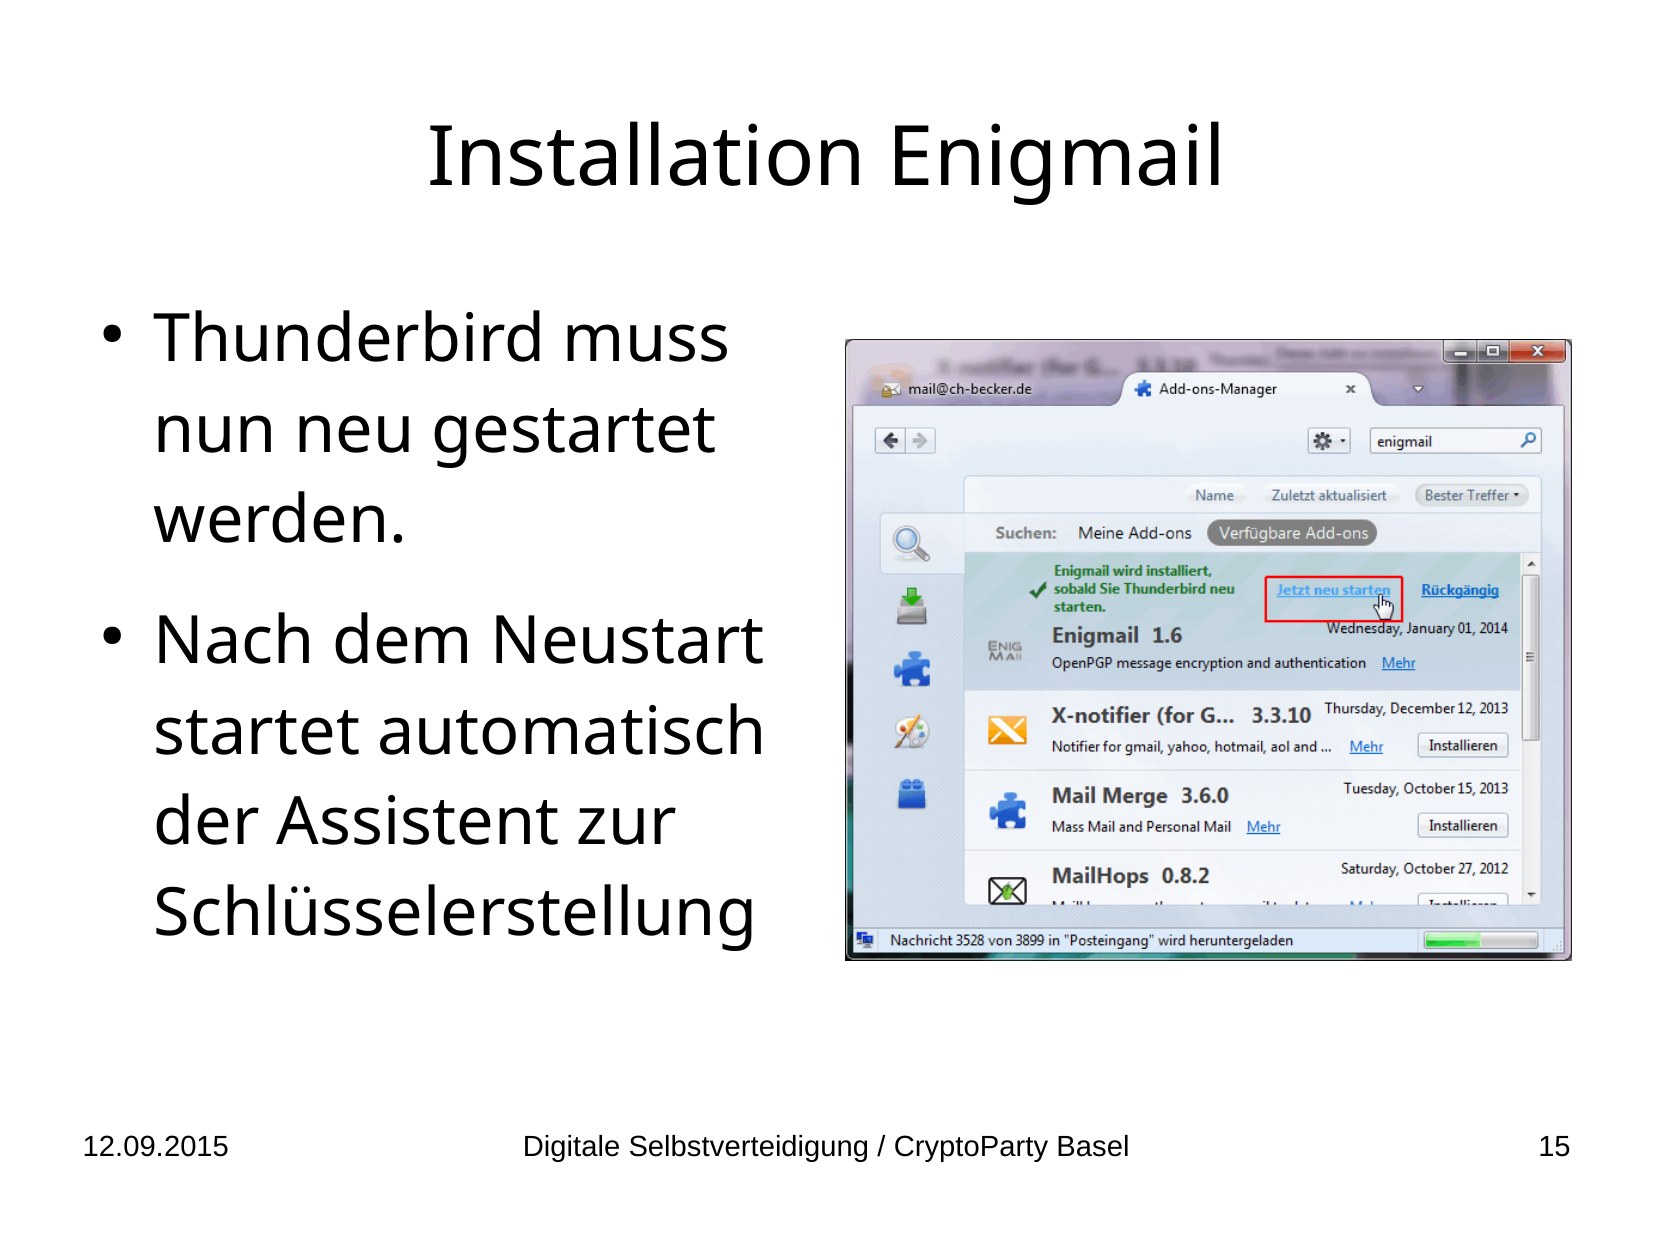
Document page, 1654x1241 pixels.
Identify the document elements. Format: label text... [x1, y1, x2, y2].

list Thunderbird muss nun neu gestartet werden. Nach dem Neustart startet automatisch der Assistent zur Schlüsselerstellung [82, 290, 809, 1010]
picture [845, 339, 1572, 961]
title Installation Enigmail [82, 49, 1571, 257]
